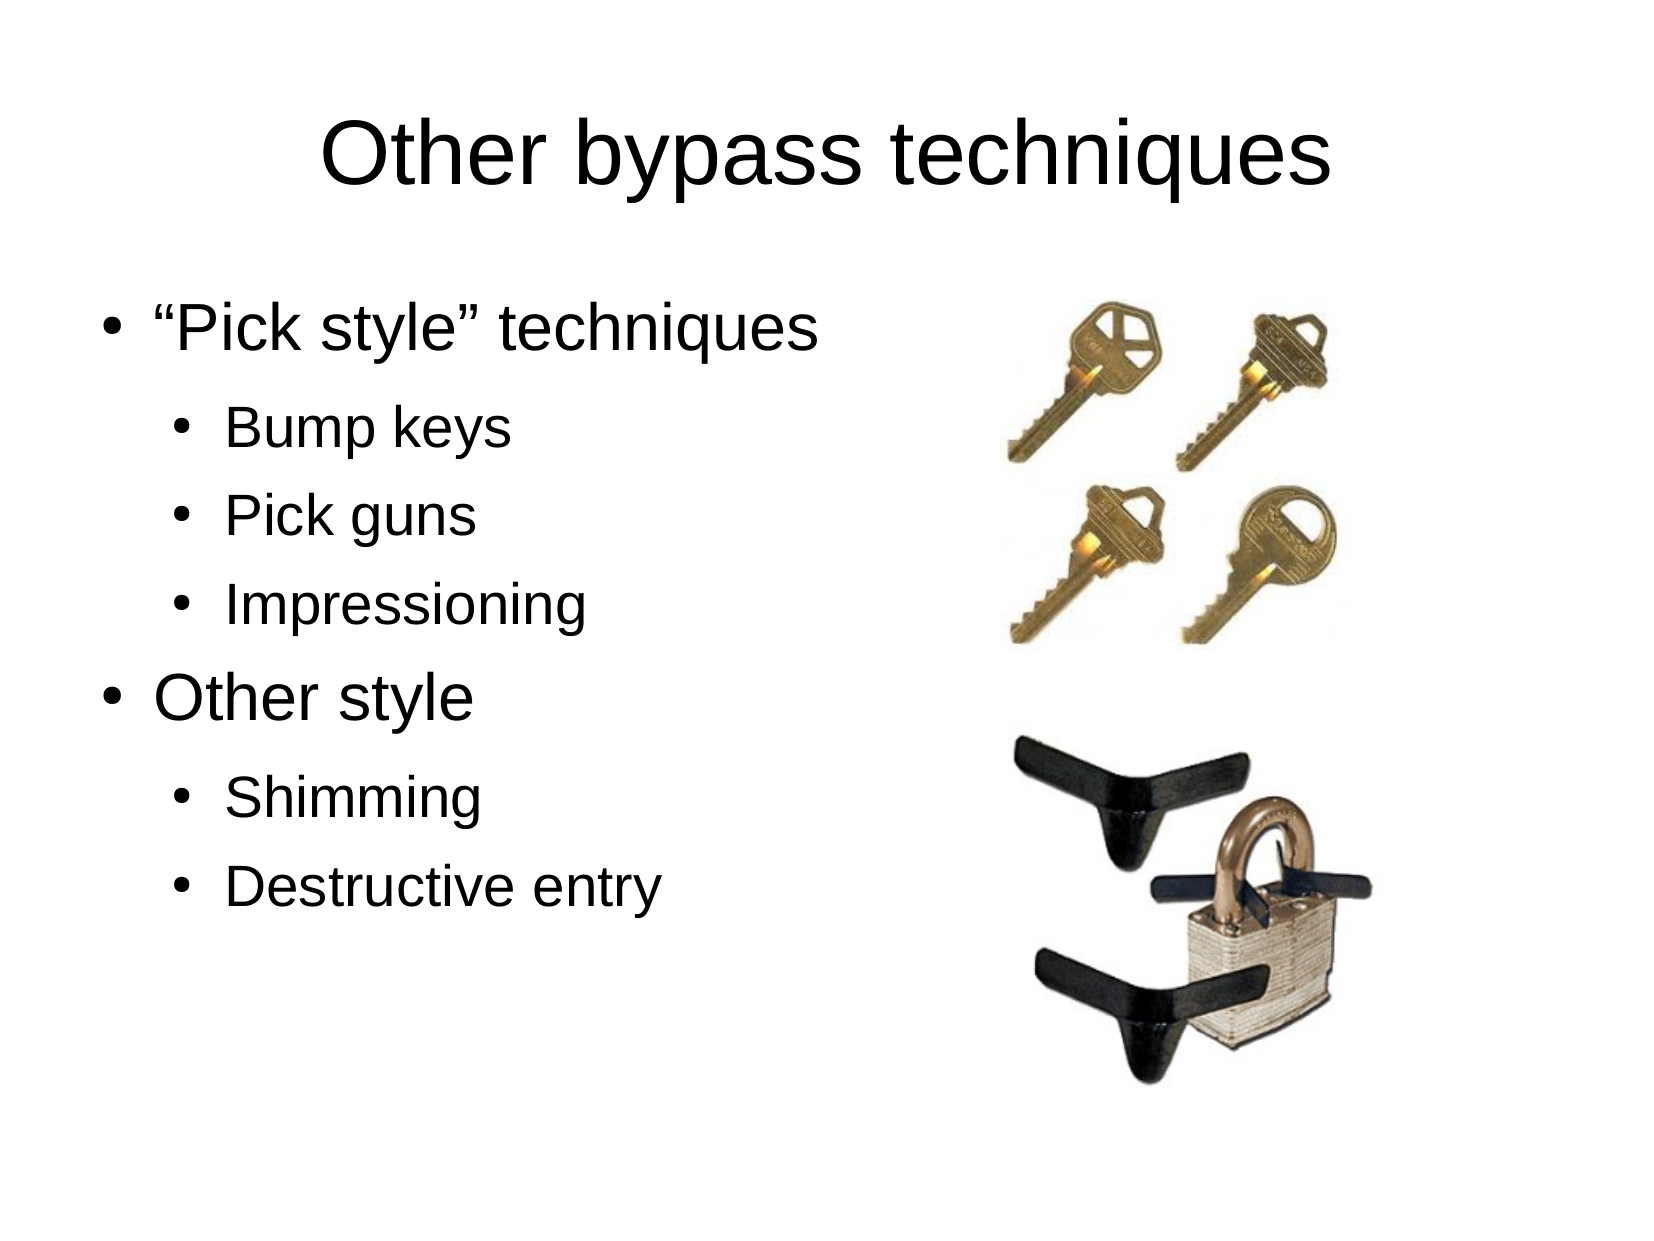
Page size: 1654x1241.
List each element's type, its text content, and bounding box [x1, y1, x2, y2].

title Other bypass techniques [82, 56, 1571, 250]
list “Pick style” techniques Bump keys Pick guns Impressioning Other style Shimming Destructive entry [82, 290, 1571, 1109]
picture [1000, 299, 1351, 652]
picture [996, 712, 1388, 1104]
